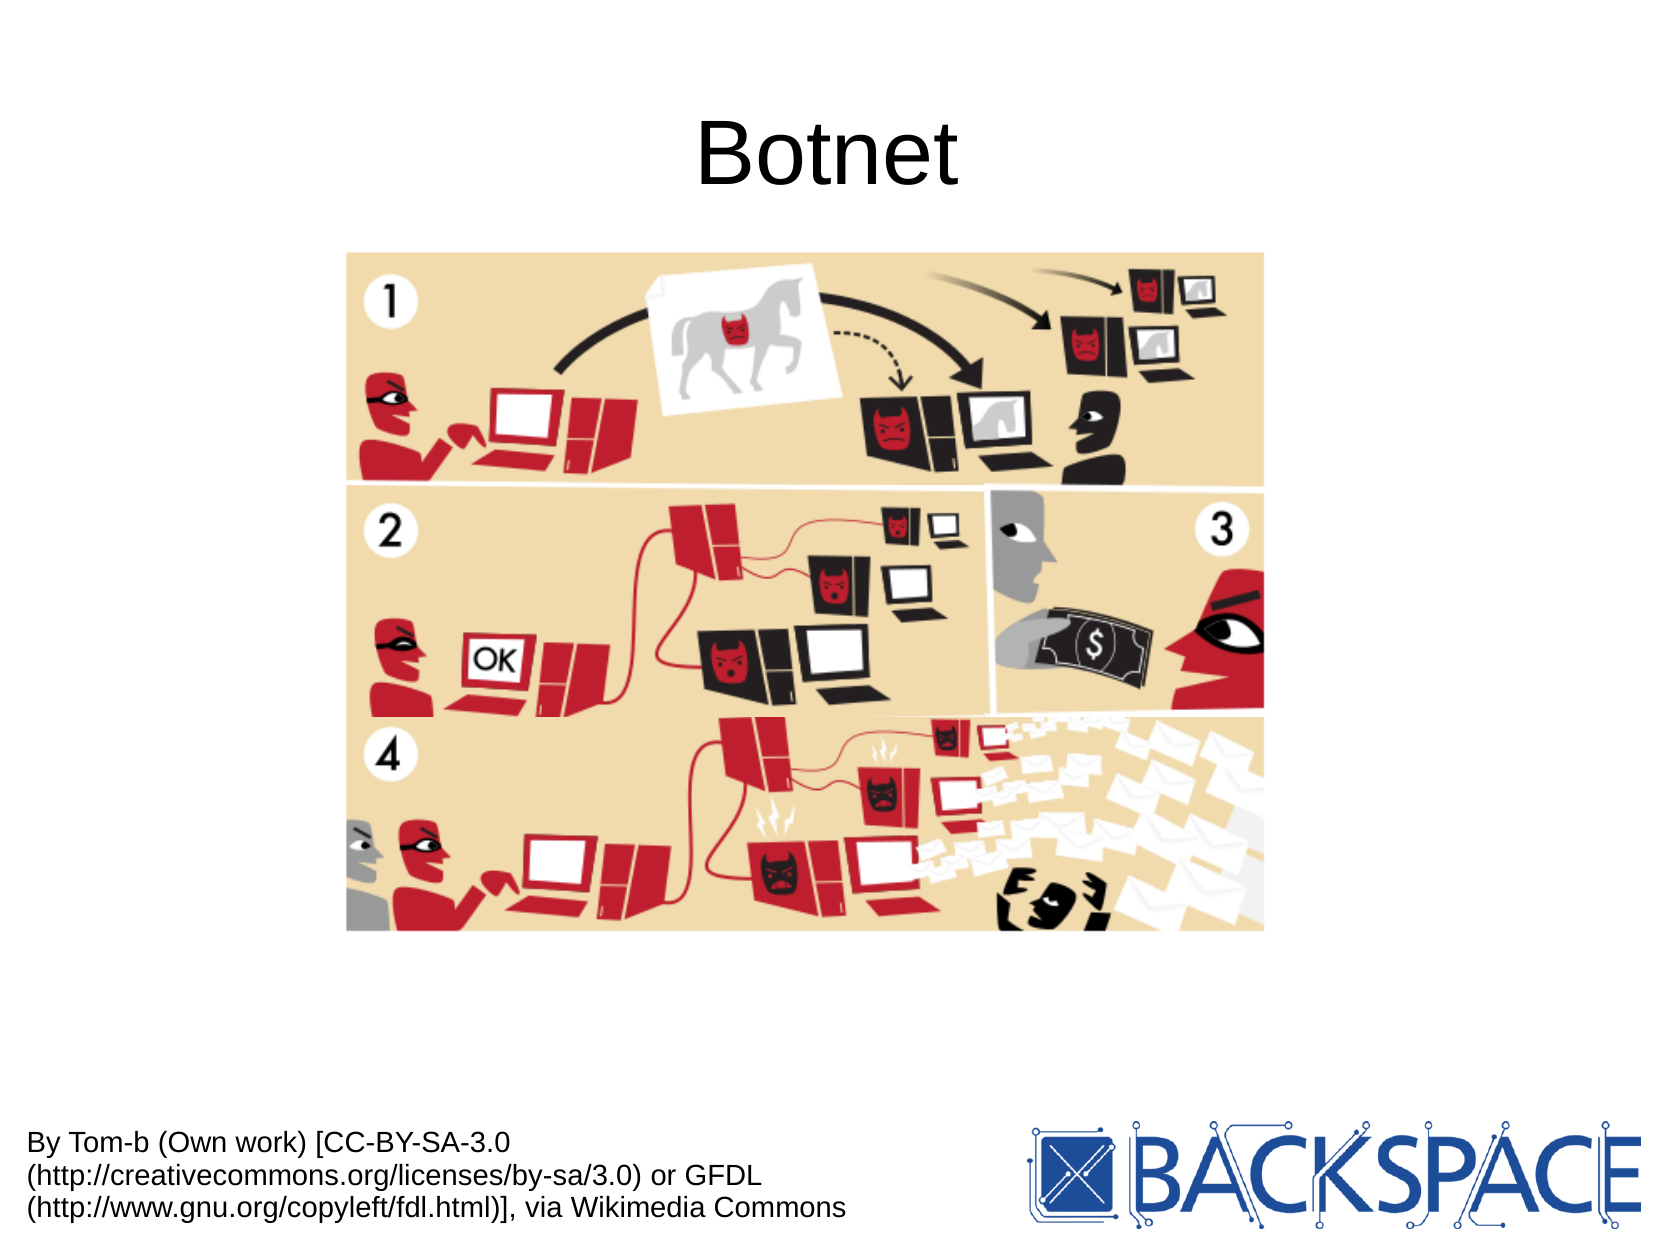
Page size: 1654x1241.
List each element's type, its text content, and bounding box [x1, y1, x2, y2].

title Botnet [82, 49, 1571, 257]
text_box By Tom-b (Own work) [CC-BY-SA-3.0 (http://creativecommons.org/licenses/by-sa/3.0) or GFDL (http://www.gnu.org/copyleft/fdl.html)], via Wikimedia Commons [11, 1118, 993, 1232]
picture [330, 236, 1281, 948]
picture [1027, 1121, 1641, 1229]
